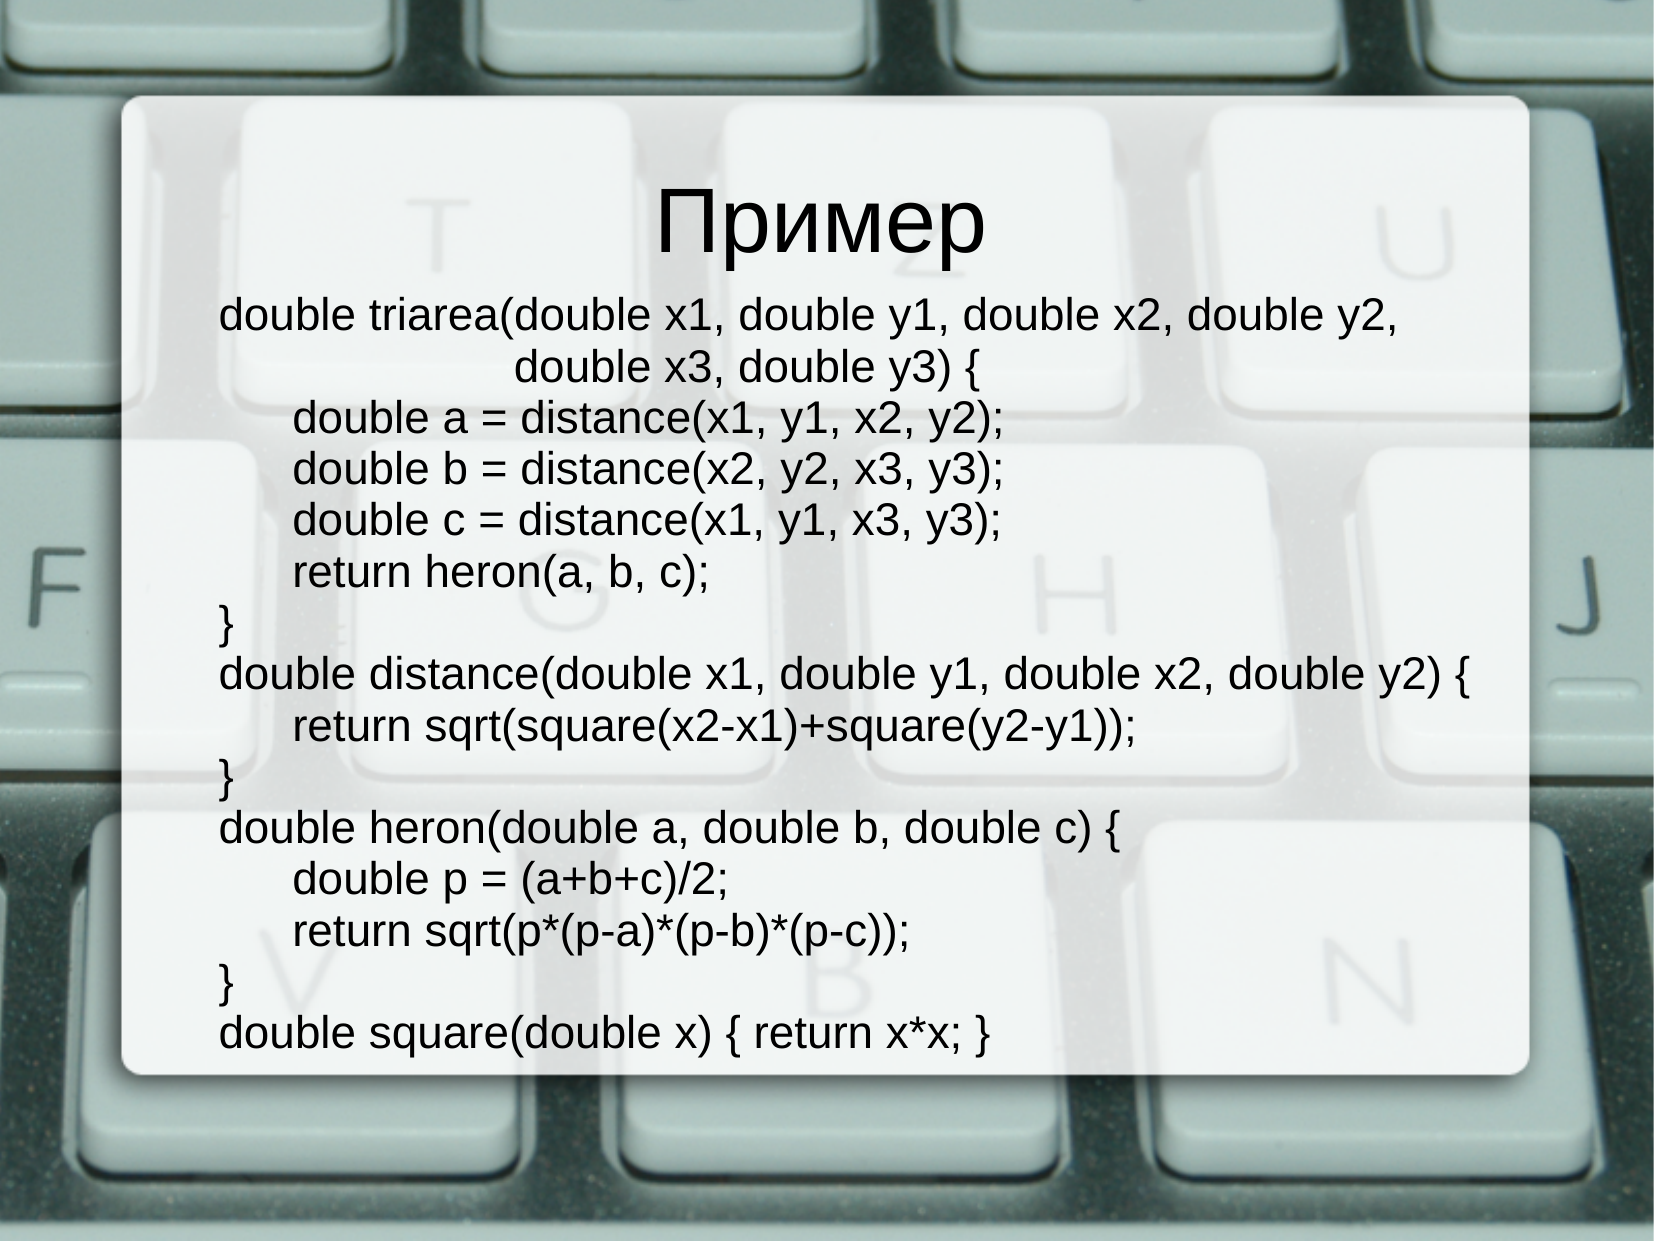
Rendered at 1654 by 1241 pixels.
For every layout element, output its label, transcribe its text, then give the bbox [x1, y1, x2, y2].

list double triarea(double x1, double y1, double x2, double y2, double x3, double y3) { double a = distance(x1, y1, x2, y2); double b = distance(x2, y2, x3, y3); double c = distance(x1, y1, x3, y3); return heron(a, b, c); } double distance(double x1, double y1, double x2, double y2) { return sqrt(square(x2-x1)+square(y2-y1)); } double heron(double a, double b, double c) { double p = (a+b+c)/2; return sqrt(p*(p-a)*(p-b)*(p-c)); } double square(double x) { return x*x; } [147, 289, 1506, 1059]
picture [0, 0, 1654, 1241]
title Пример [135, 117, 1506, 325]
